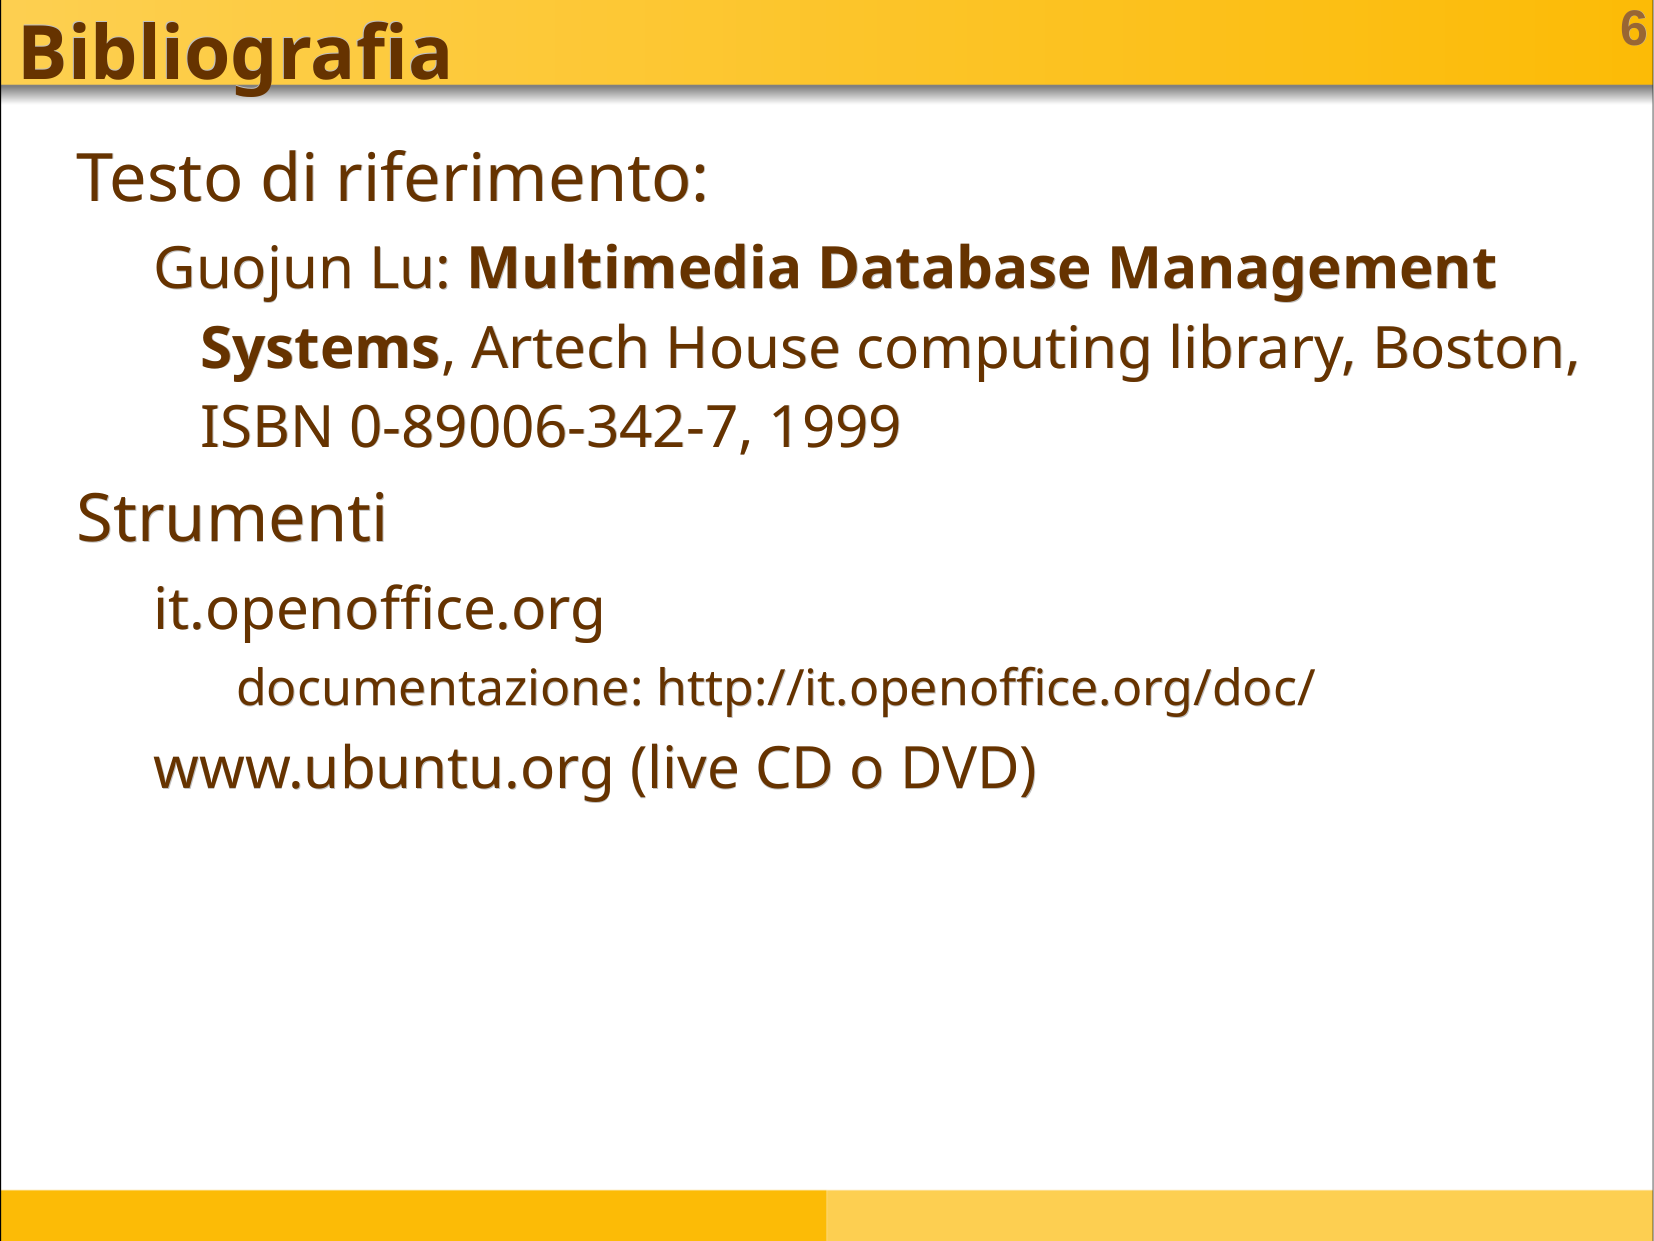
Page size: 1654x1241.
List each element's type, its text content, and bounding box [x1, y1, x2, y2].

title Bibliografia [0, 0, 1477, 87]
picture [0, 0, 1654, 1241]
list Testo di riferimento: Guojun Lu: Multimedia Database Management Systems, Artech House computing library, Boston, ISBN 0-89006-342-7, 1999 Strumenti it.openoffice.org documentazione: http://it.openoffice.org/doc/ www.ubuntu.org (live CD o DVD) [59, 129, 1595, 1164]
